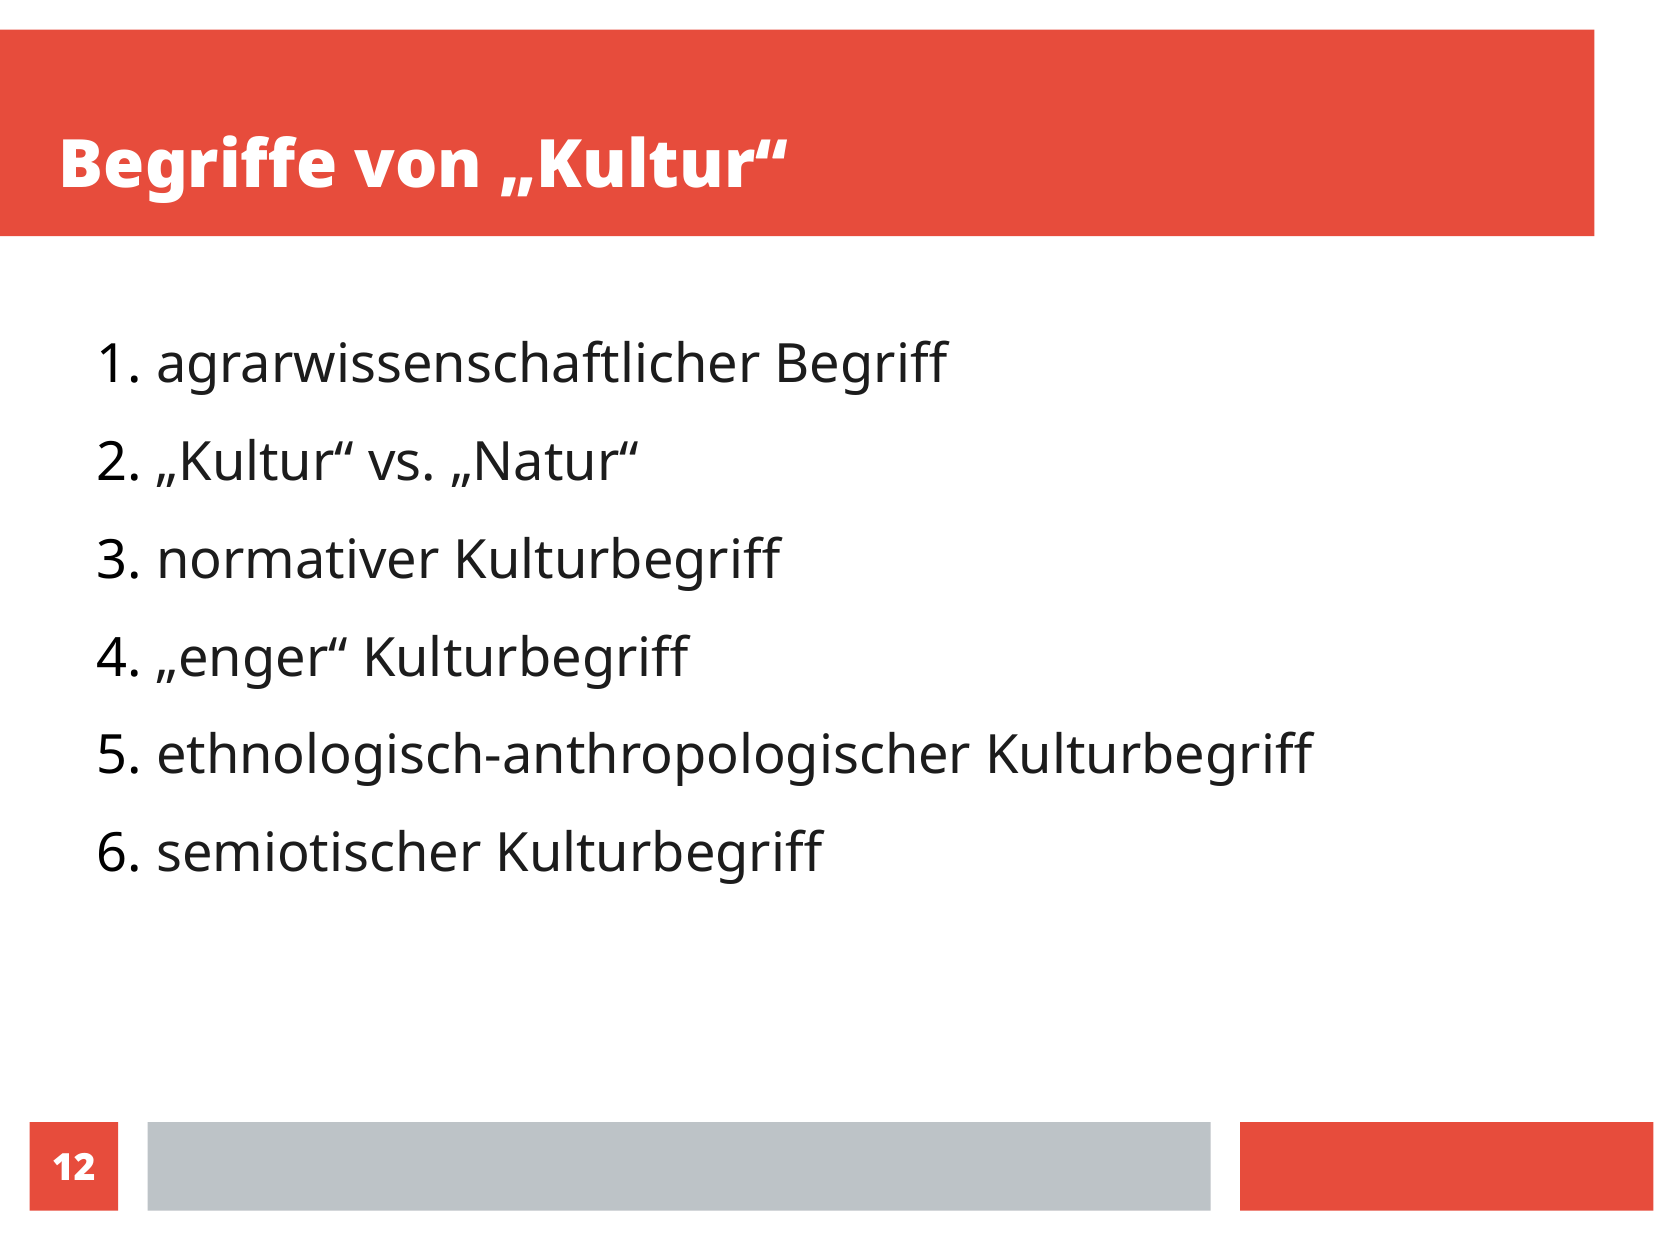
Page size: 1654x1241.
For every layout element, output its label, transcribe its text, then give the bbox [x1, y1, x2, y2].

title Begriffe von „Kultur“ [59, 59, 1595, 207]
list agrarwissenschaftlicher Begriff „Kultur“ vs. „Natur“ normativer Kulturbegriff „enger“ Kulturbegriff ethnologisch-anthropologischer Kulturbegriff semiotischer Kulturbegriff [59, 324, 1565, 1093]
